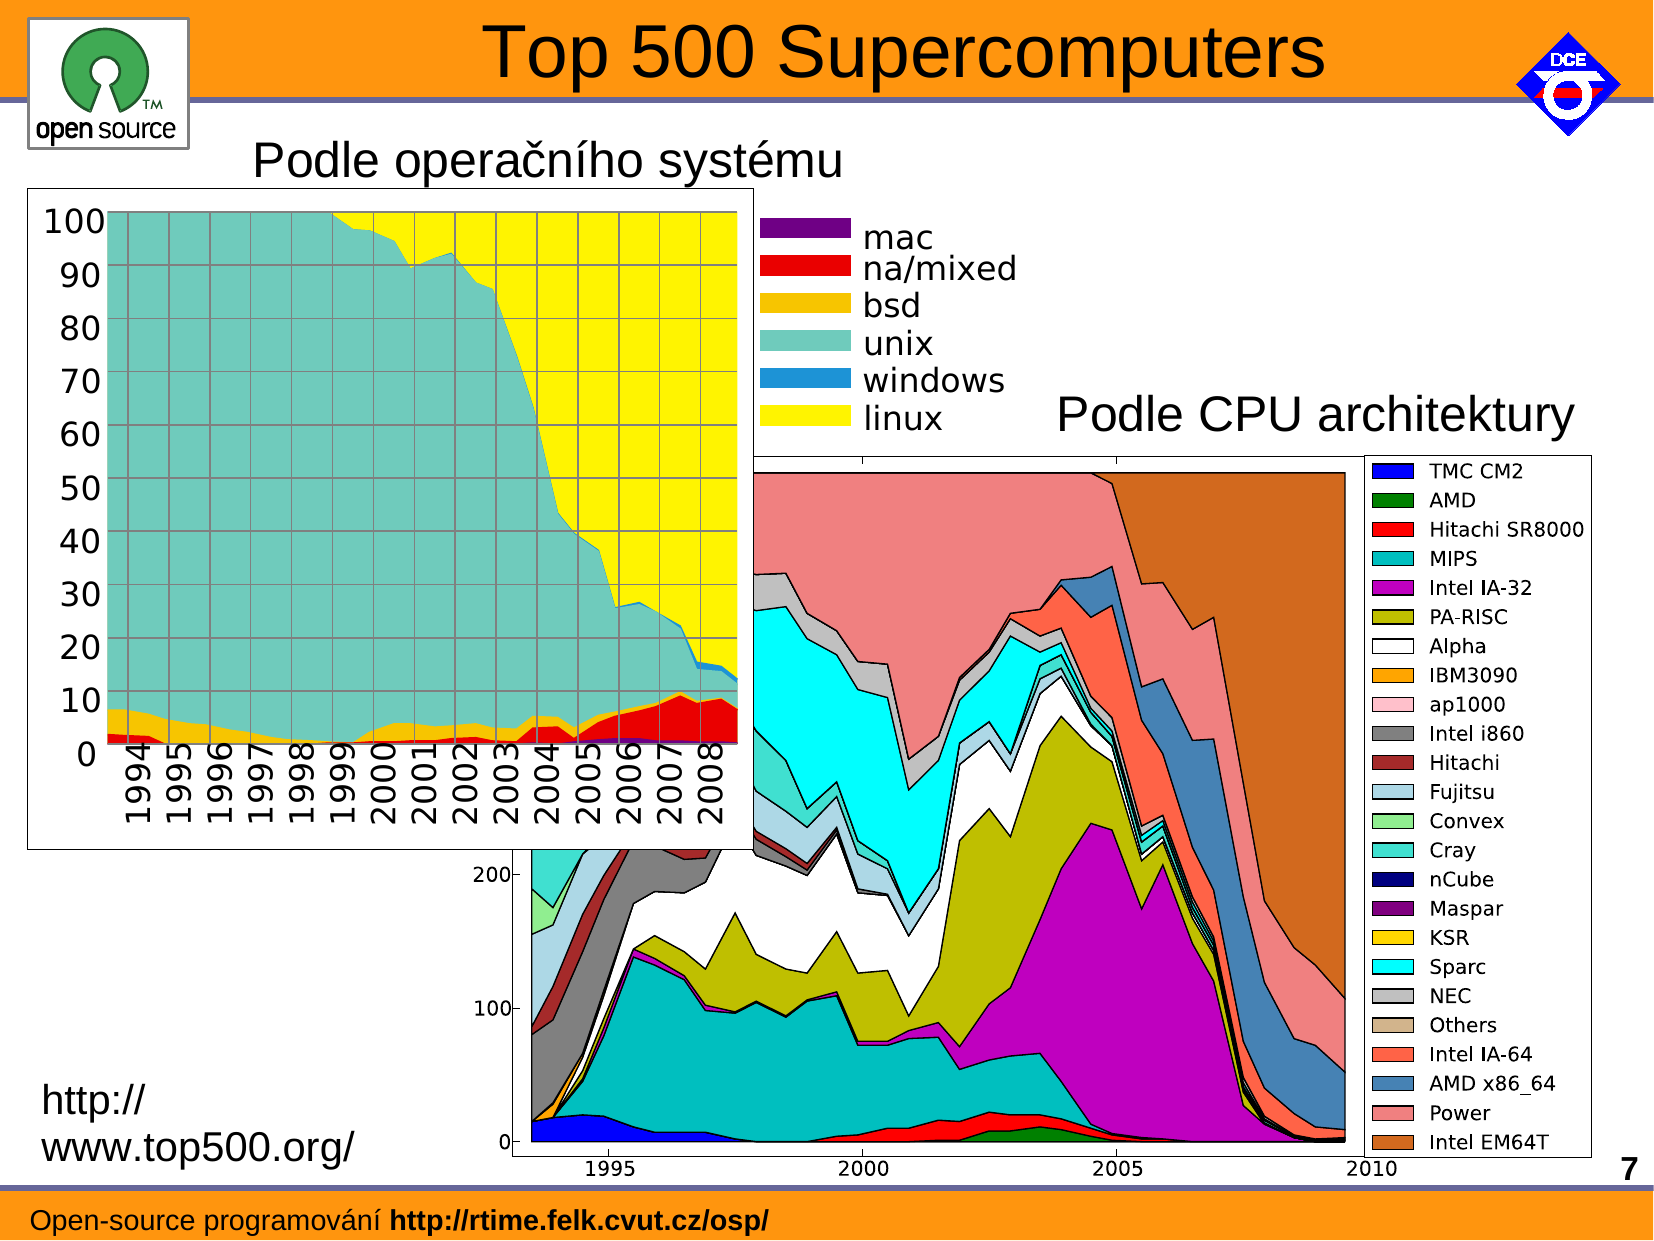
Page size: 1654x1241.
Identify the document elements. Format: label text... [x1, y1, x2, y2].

text_box [851, 1160, 863, 1177]
text_box 2003 [487, 727, 528, 827]
text_box linux [863, 401, 955, 439]
text_box 60 [59, 416, 115, 457]
text_box 80 [59, 309, 115, 350]
text_box bsd [862, 289, 933, 326]
text_box 1997 [241, 726, 282, 827]
text_box [487, 1000, 498, 1016]
text_box unix [863, 324, 945, 364]
text_box Podle operačního systému [246, 125, 895, 201]
text_box 2001 [405, 727, 446, 827]
text_box windows [862, 362, 1017, 401]
text_box Podle CPU architektury [1050, 380, 1586, 455]
text_box 1995 [160, 726, 201, 827]
text_box [1347, 1160, 1357, 1176]
text_box [586, 1160, 596, 1176]
text_box [1132, 1160, 1143, 1177]
text_box [499, 1133, 511, 1150]
text_box 50 [59, 469, 115, 510]
text_box [475, 1000, 485, 1016]
text_box [762, 407, 849, 424]
text_box [1386, 1160, 1397, 1177]
text_box [1360, 1160, 1371, 1177]
text_box [473, 866, 484, 882]
text_box 1999 [323, 726, 364, 827]
text_box [1374, 1160, 1384, 1176]
text_box na/mixed [862, 249, 1029, 289]
text_box 1998 [282, 726, 323, 827]
text_box [762, 219, 849, 237]
text_box [611, 1160, 622, 1177]
text_box 2002 [446, 726, 487, 827]
text_box [877, 1160, 889, 1177]
text_box 2000 [364, 727, 405, 827]
text_box [864, 1160, 876, 1177]
title Top 500 Supercomputers [178, 4, 1631, 98]
text_box 1994 [119, 727, 160, 827]
text_box [598, 1160, 609, 1177]
text_box 2008 [691, 727, 732, 827]
text_box 10 [59, 682, 115, 723]
text_box 70 [59, 362, 115, 403]
text_box [1119, 1160, 1130, 1177]
text_box 0 [76, 735, 110, 776]
text_box [762, 294, 849, 312]
text_box http://www.top500.org/ [35, 1071, 457, 1188]
text_box [624, 1160, 635, 1177]
text_box [1106, 1160, 1117, 1177]
text_box 30 [59, 575, 115, 616]
text_box [486, 866, 498, 883]
text_box 40 [59, 522, 115, 563]
text_box [762, 369, 849, 387]
text_box 2007 [650, 727, 691, 827]
text_box 100 [42, 203, 120, 244]
text_box [27, 188, 1591, 1158]
text_box 1996 [201, 726, 241, 827]
text_box [500, 1000, 511, 1016]
text_box 20 [59, 628, 115, 669]
text_box [499, 866, 511, 883]
text_box [762, 332, 849, 349]
text_box 90 [59, 256, 115, 297]
text_box 2004 [528, 727, 569, 827]
text_box mac [862, 218, 945, 258]
text_box 2005 [569, 727, 610, 827]
text_box [839, 1160, 849, 1176]
text_box 2006 [610, 727, 650, 827]
text_box [762, 257, 849, 274]
text_box [1093, 1160, 1103, 1176]
